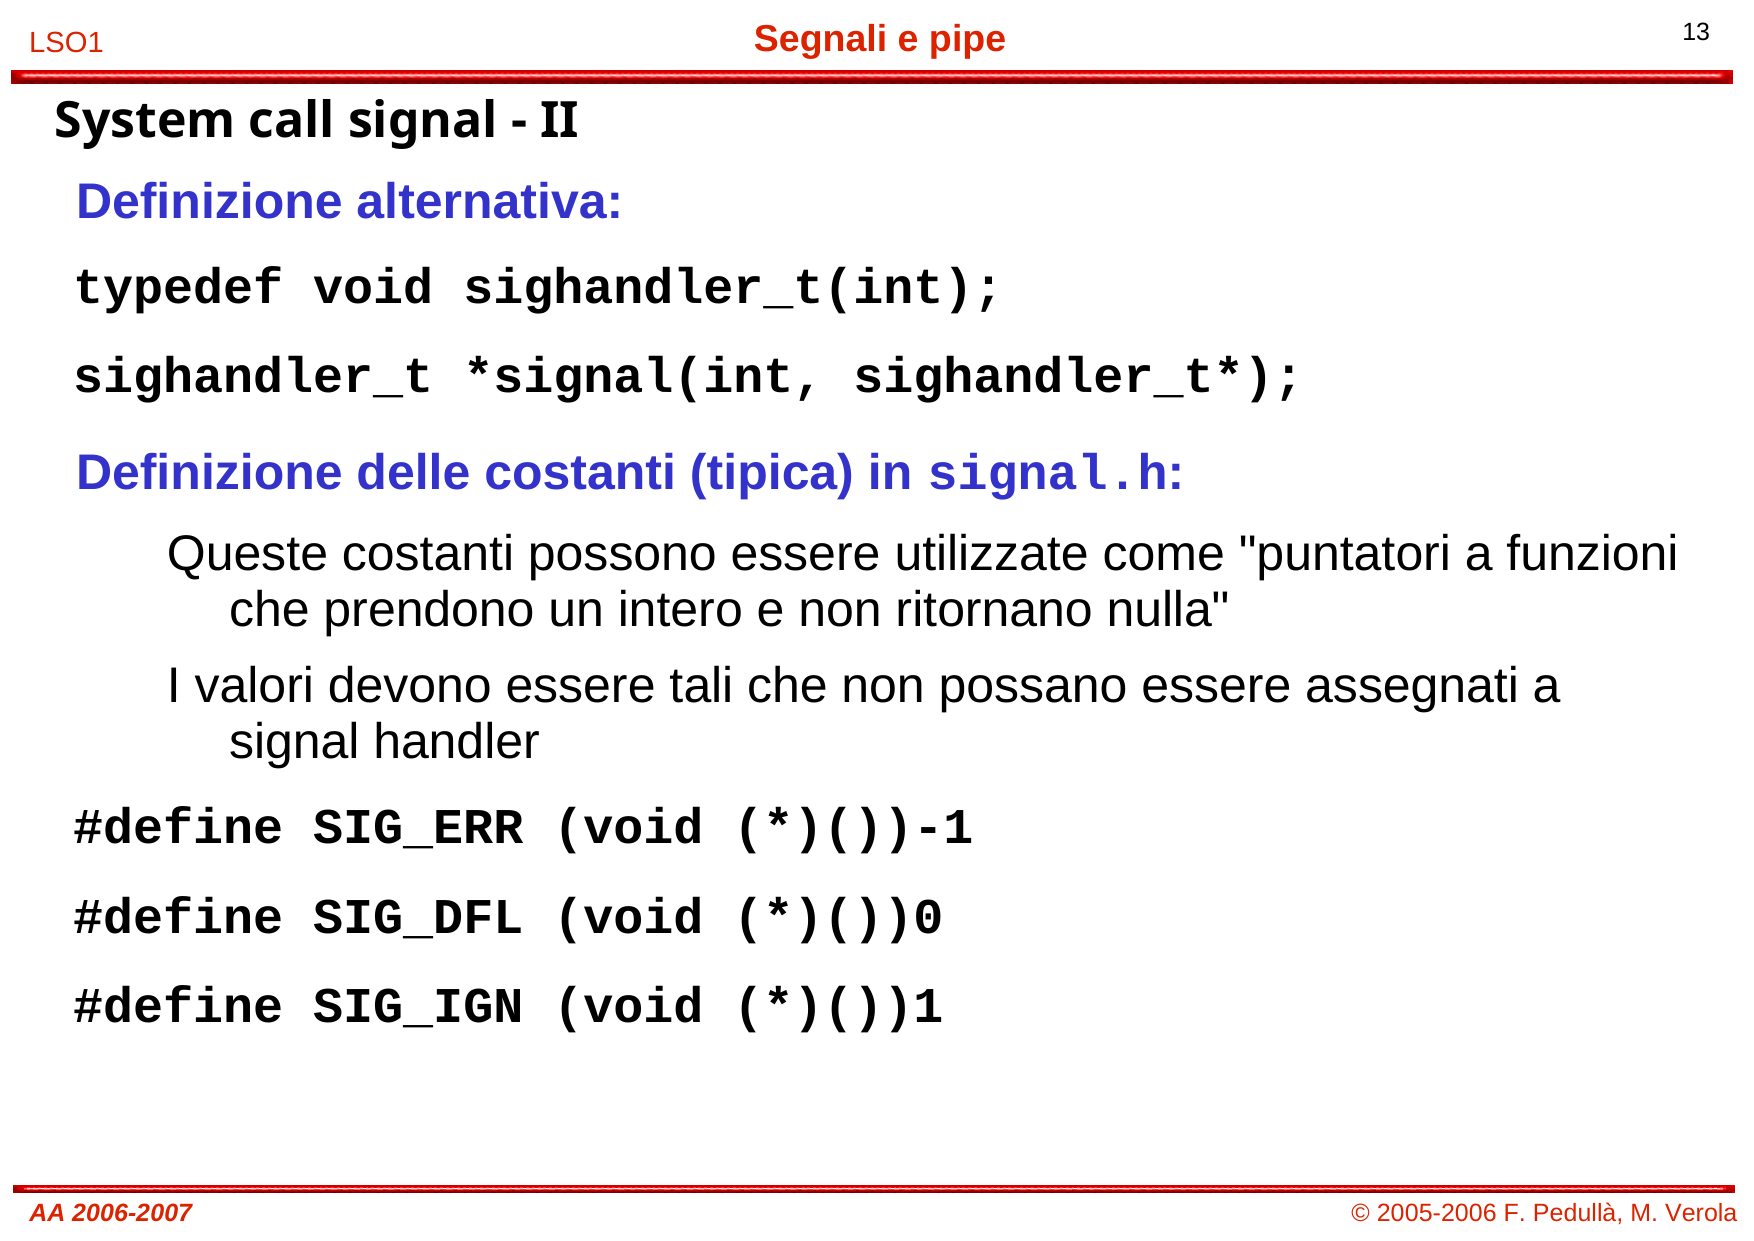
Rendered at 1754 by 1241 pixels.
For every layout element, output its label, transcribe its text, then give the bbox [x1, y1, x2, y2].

title System call signal - II [40, 72, 1714, 168]
picture [11, 70, 1733, 84]
list Definizione alternativa: typedef void sighandler_t(int); sighandler_t *signal(int, sighandler_t*); Definizione delle costanti (tipica) in signal.h: Queste costanti possono essere utilizzate come "puntatori a funzioni che prendono un intero e non ritornano nulla" I valori devono essere tali che non possano essere assegnati a signal handler #define SIG_ERR (void (*)())-1 #define SIG_DFL (void (*)())0 #define SIG_IGN (void (*)())1 [58, 165, 1696, 1067]
picture [13, 1185, 1735, 1193]
